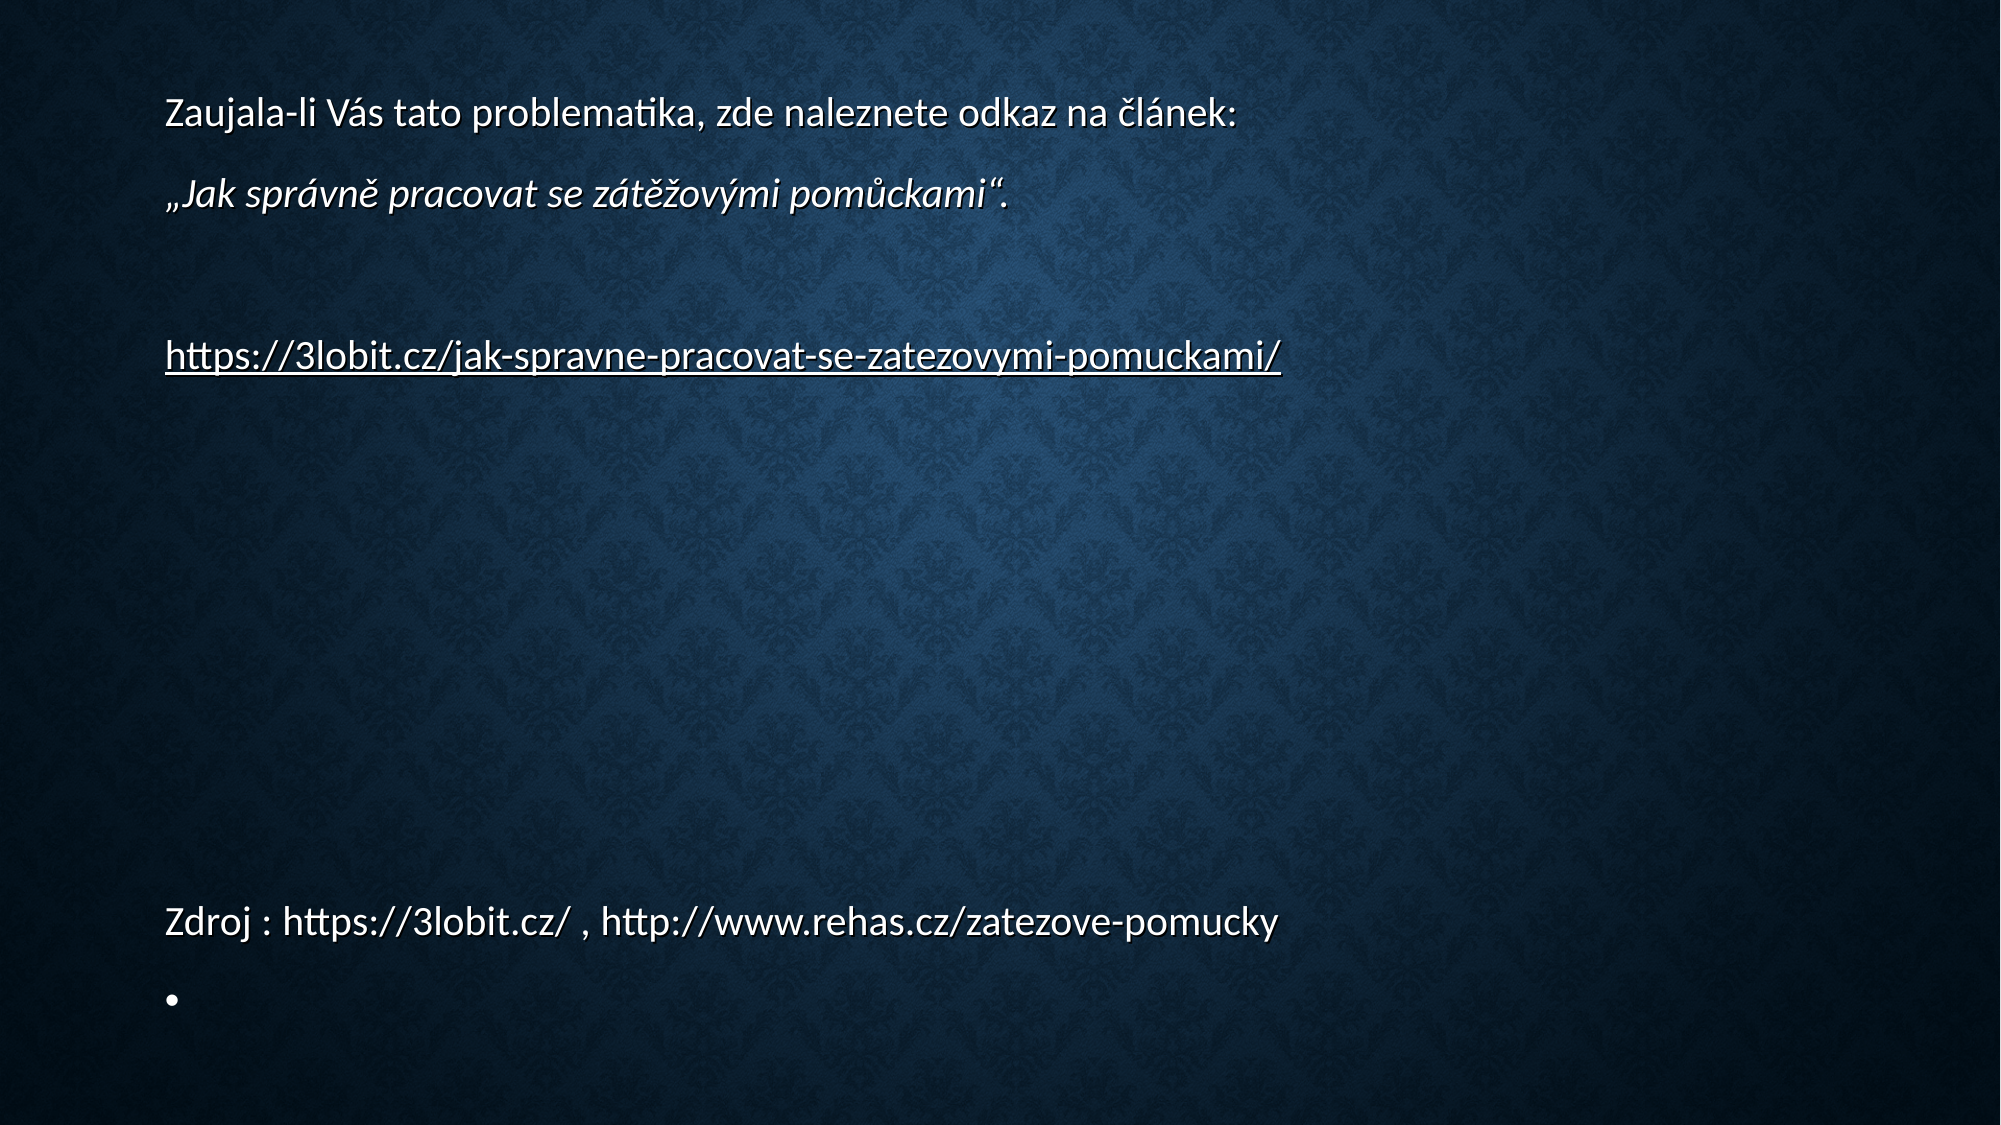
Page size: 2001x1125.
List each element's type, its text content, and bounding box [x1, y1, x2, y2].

list Zaujala-li Vás tato problematika, zde naleznete odkaz na článek: „Jak správně pracovat se zátěžovými pomůckami“. https://3lobit.cz/jak-spravne-pracovat-se-zatezovymi-pomuckami/ Zdroj : https://3lobit.cz/ , http://www.rehas.cz/zatezove-pomucky [149, 67, 1849, 1067]
